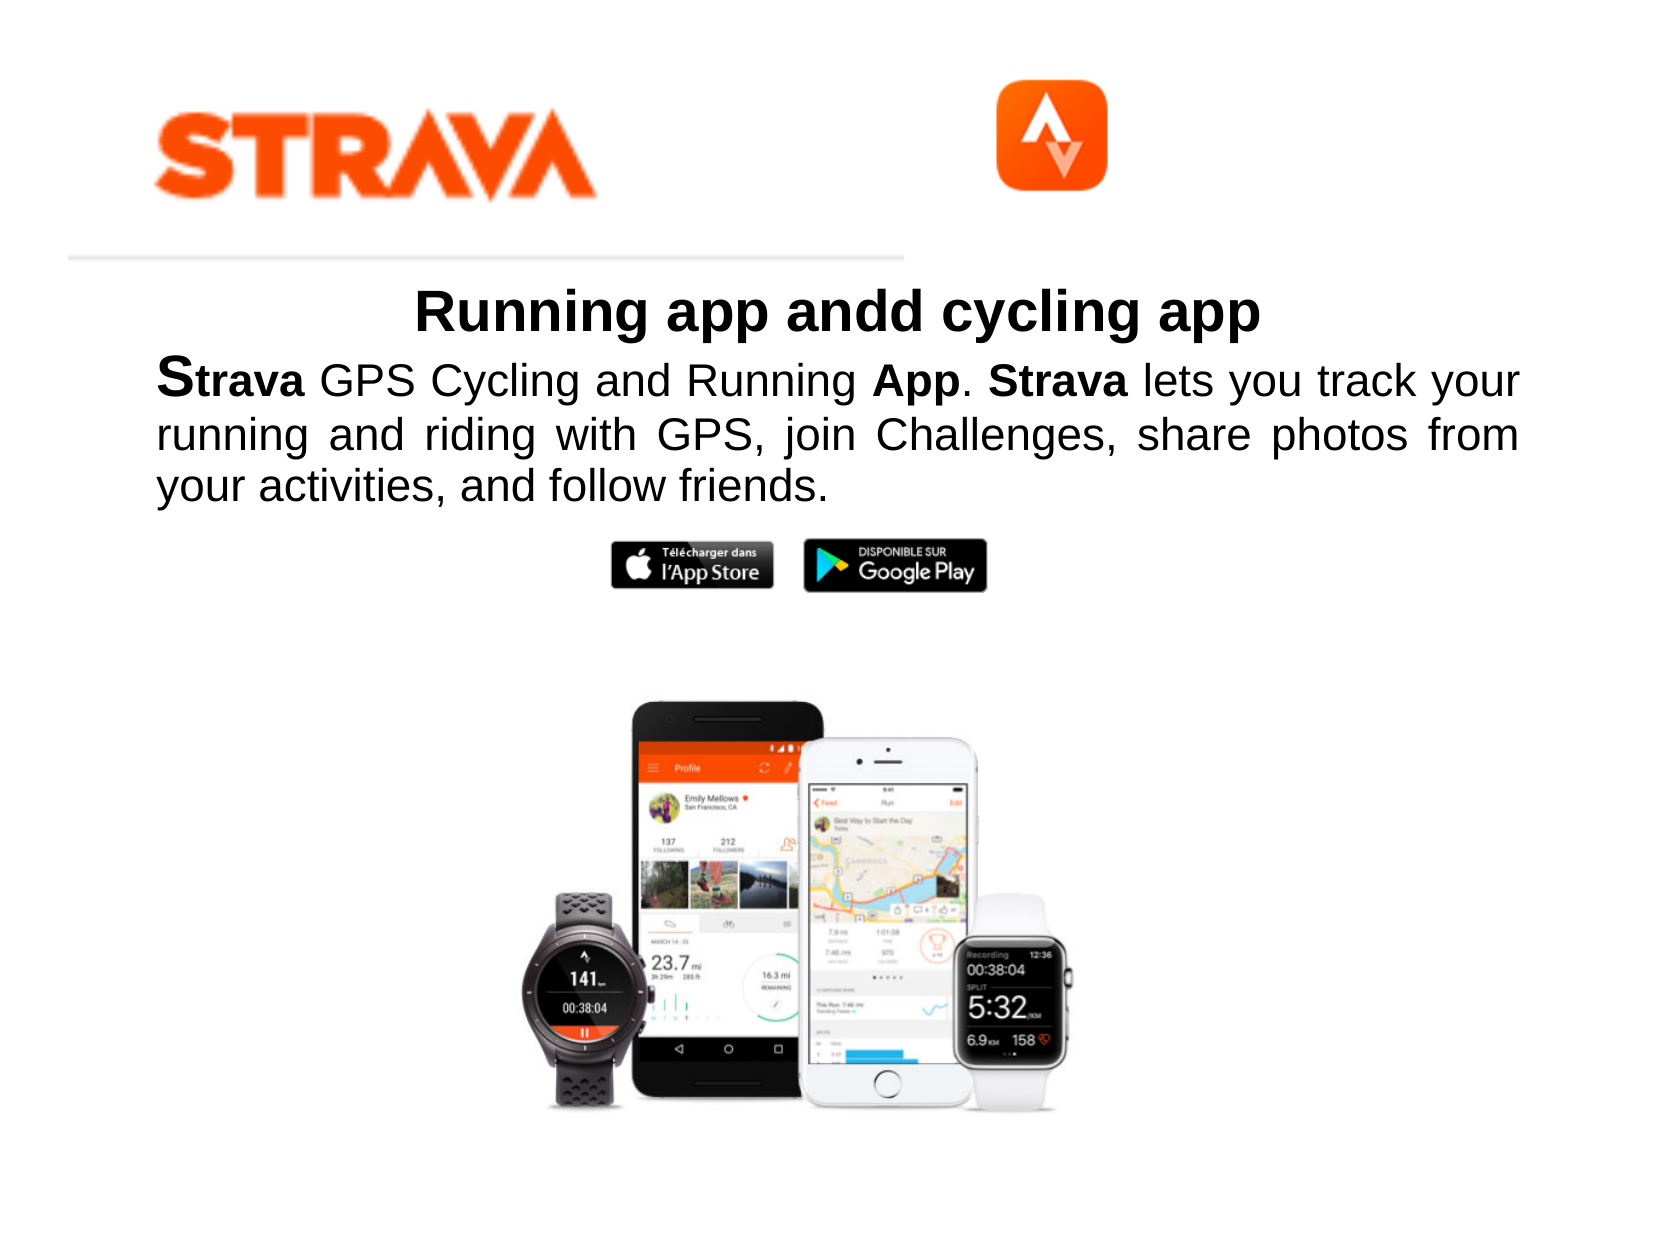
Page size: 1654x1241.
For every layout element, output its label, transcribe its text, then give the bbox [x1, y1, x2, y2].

picture [484, 519, 1158, 1134]
picture [67, 47, 1241, 272]
text_box Running app andd cycling app Strava GPS Cycling and Running App. Strava lets you track your running and riding with GPS, join Challenges, share photos from your activities, and follow friends. [35, 271, 1536, 589]
